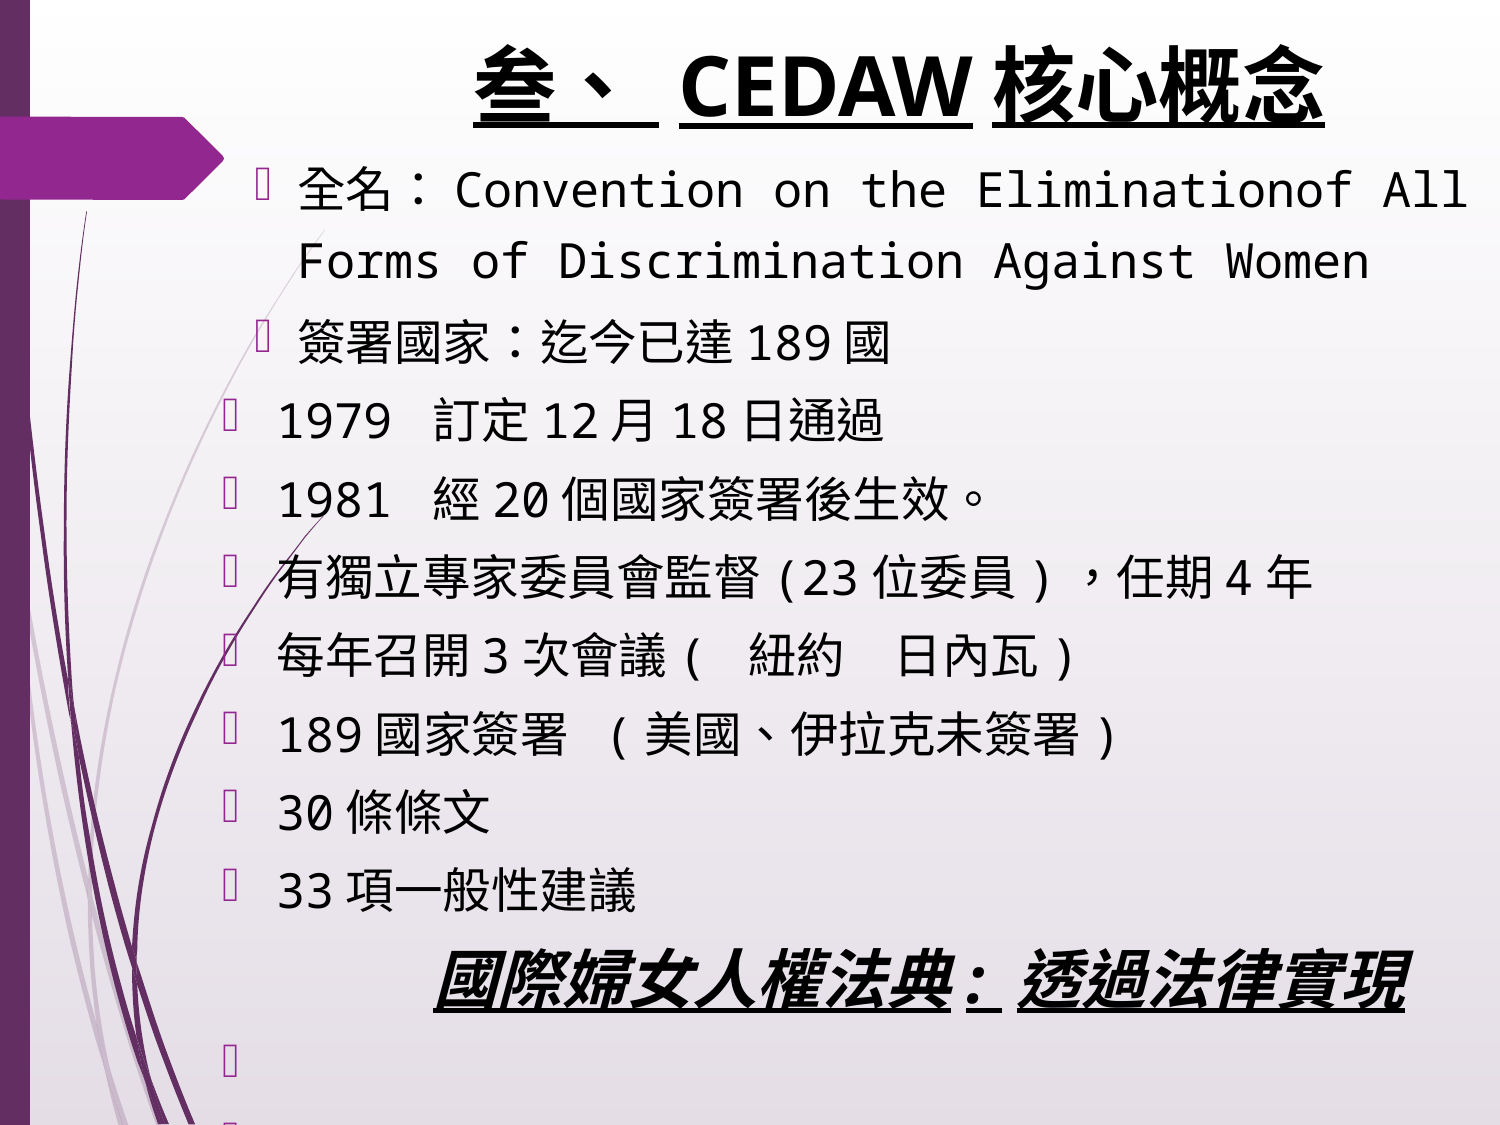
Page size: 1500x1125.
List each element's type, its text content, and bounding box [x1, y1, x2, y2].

list 全名：Convention on the Eliminationof All Forms of Discrimination Against Women 簽署國家：迄今已達189國 1979 訂定12月18日通過 1981 經20個國家簽署後生效。 有獨立專家委員會監督(23位委員)，任期4年 每年召開3次會議( 紐約 日內瓦) 189國家簽署 (美國、伊拉克未簽署) 30條條文 33項一般性建議 國際婦女人權法典: 透過法律實現 [207, 151, 1500, 1082]
title 叁、 CEDAW核心概念 [20, 25, 1500, 173]
